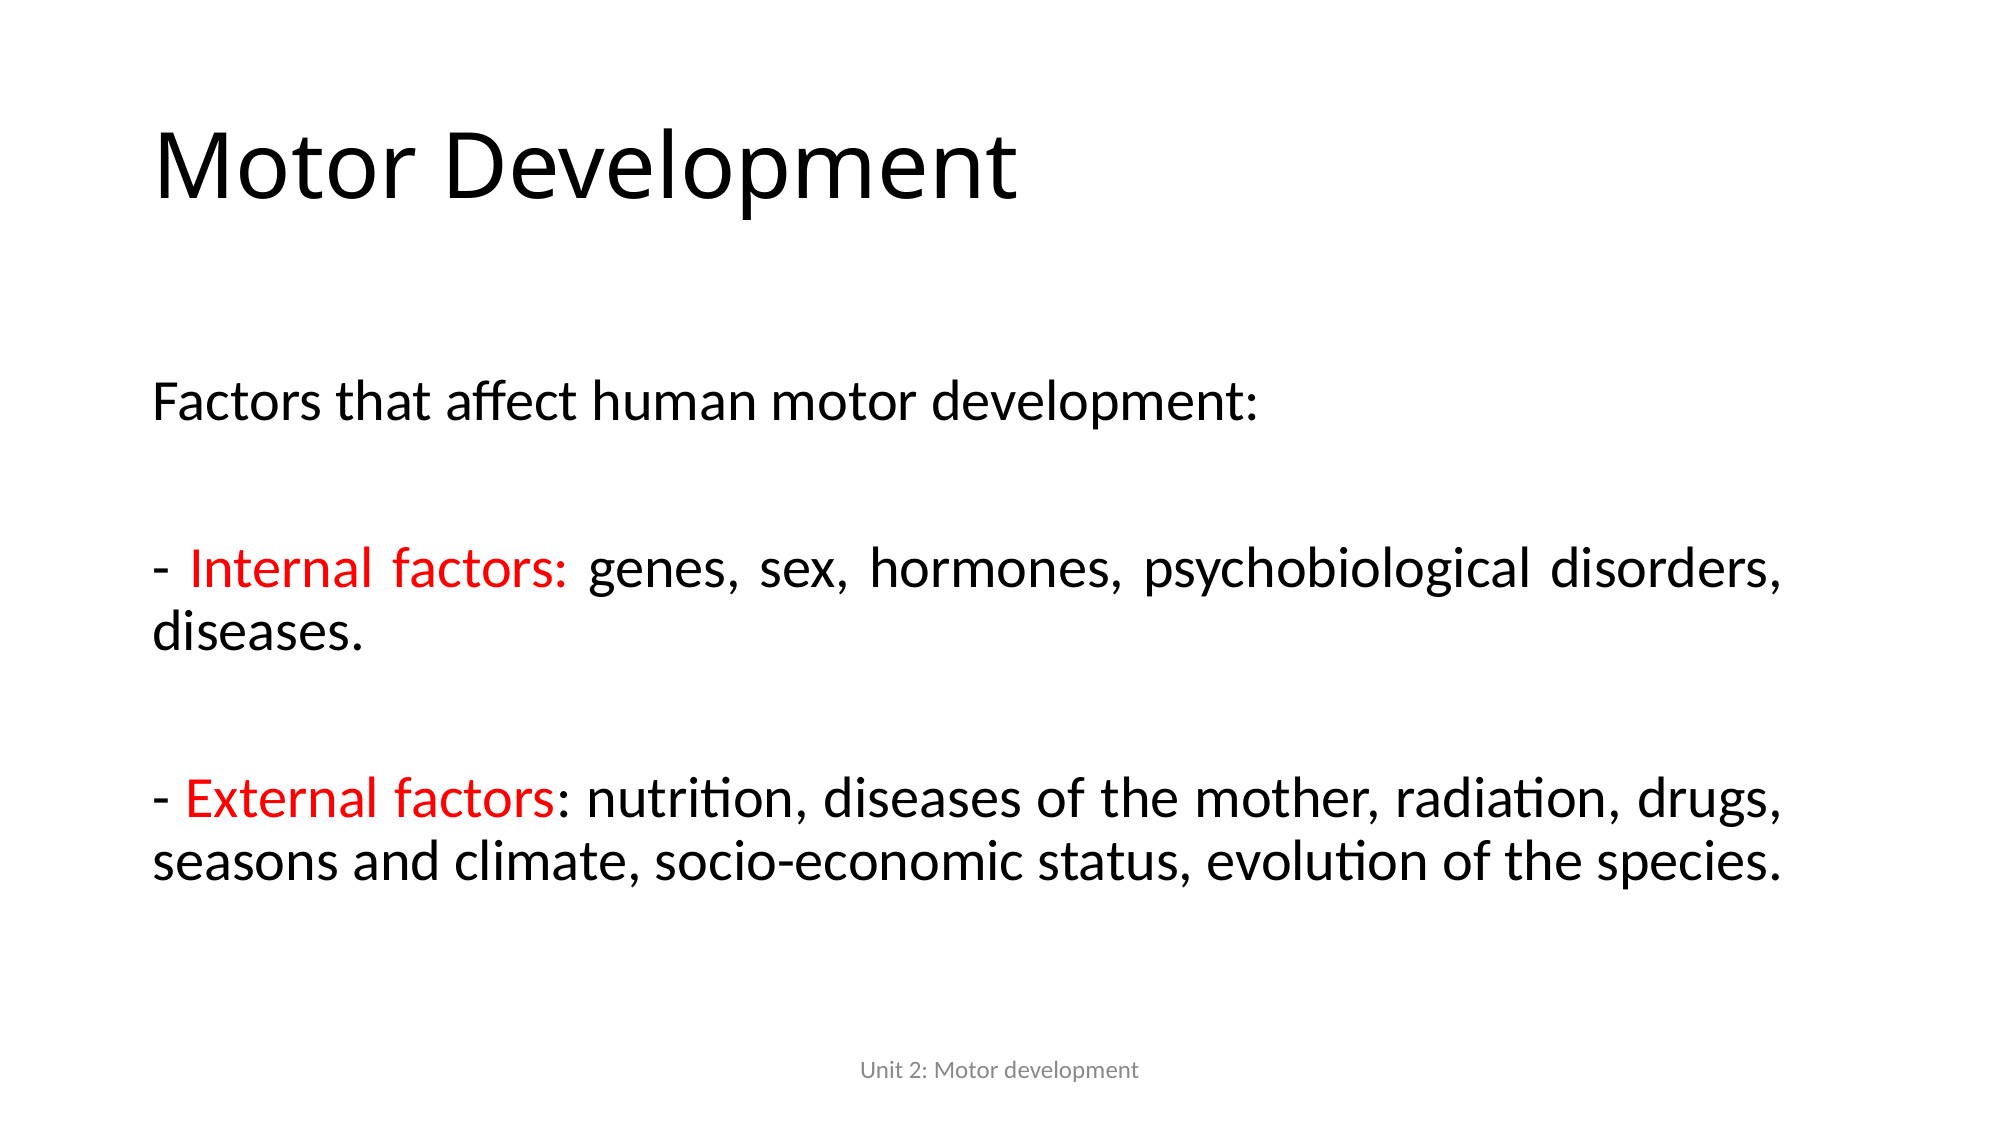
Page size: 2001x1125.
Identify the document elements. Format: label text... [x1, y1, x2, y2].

list Factors that affect human motor development: - Internal factors: genes, sex, hormones, psychobiological disorders, diseases. - External factors: nutrition, diseases of the mother, radiation, drugs, seasons and climate, socio-economic status, evolution of the species. [137, 299, 1863, 1014]
title Motor Development [137, 59, 1863, 278]
text_box Unit 2: Motor development [662, 1042, 1338, 1103]
